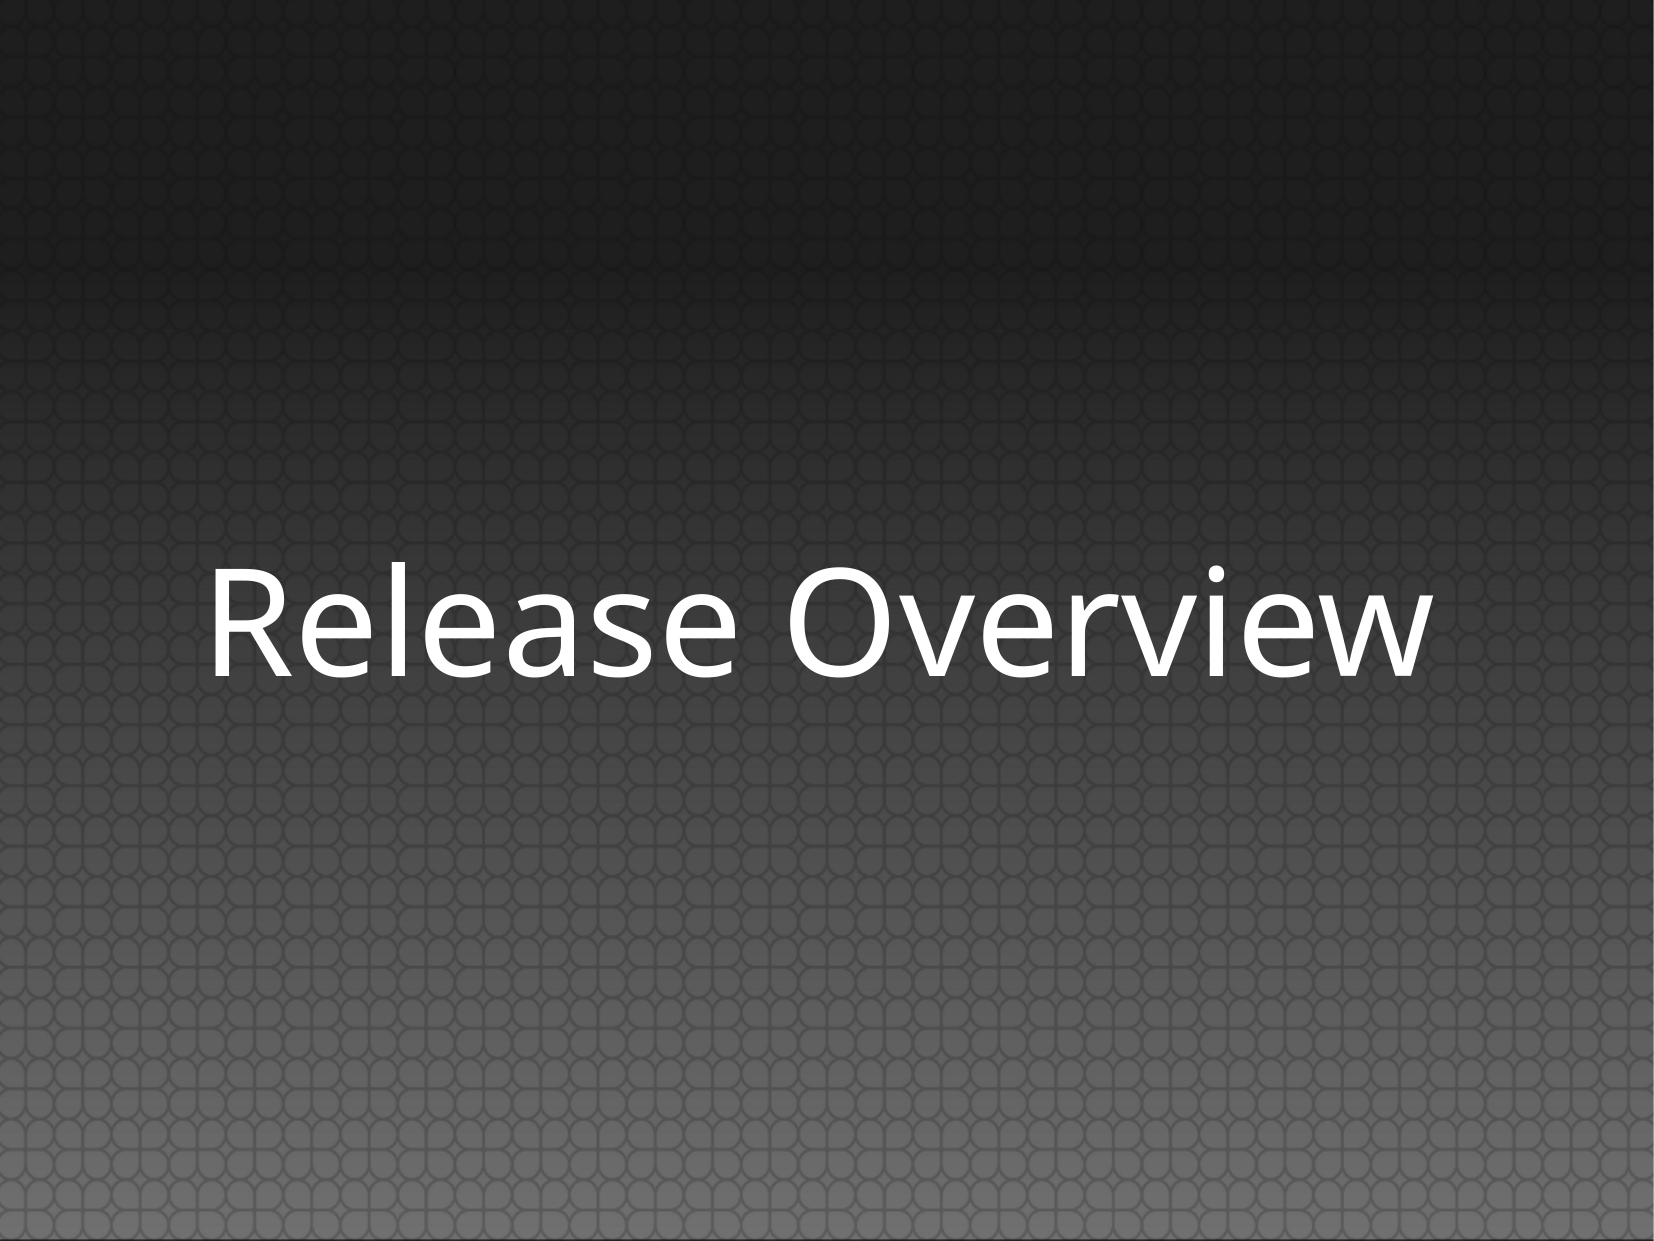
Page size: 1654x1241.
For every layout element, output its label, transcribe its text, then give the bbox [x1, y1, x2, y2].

picture [0, 0, 1654, 1241]
title Release Overview [75, 525, 1564, 713]
